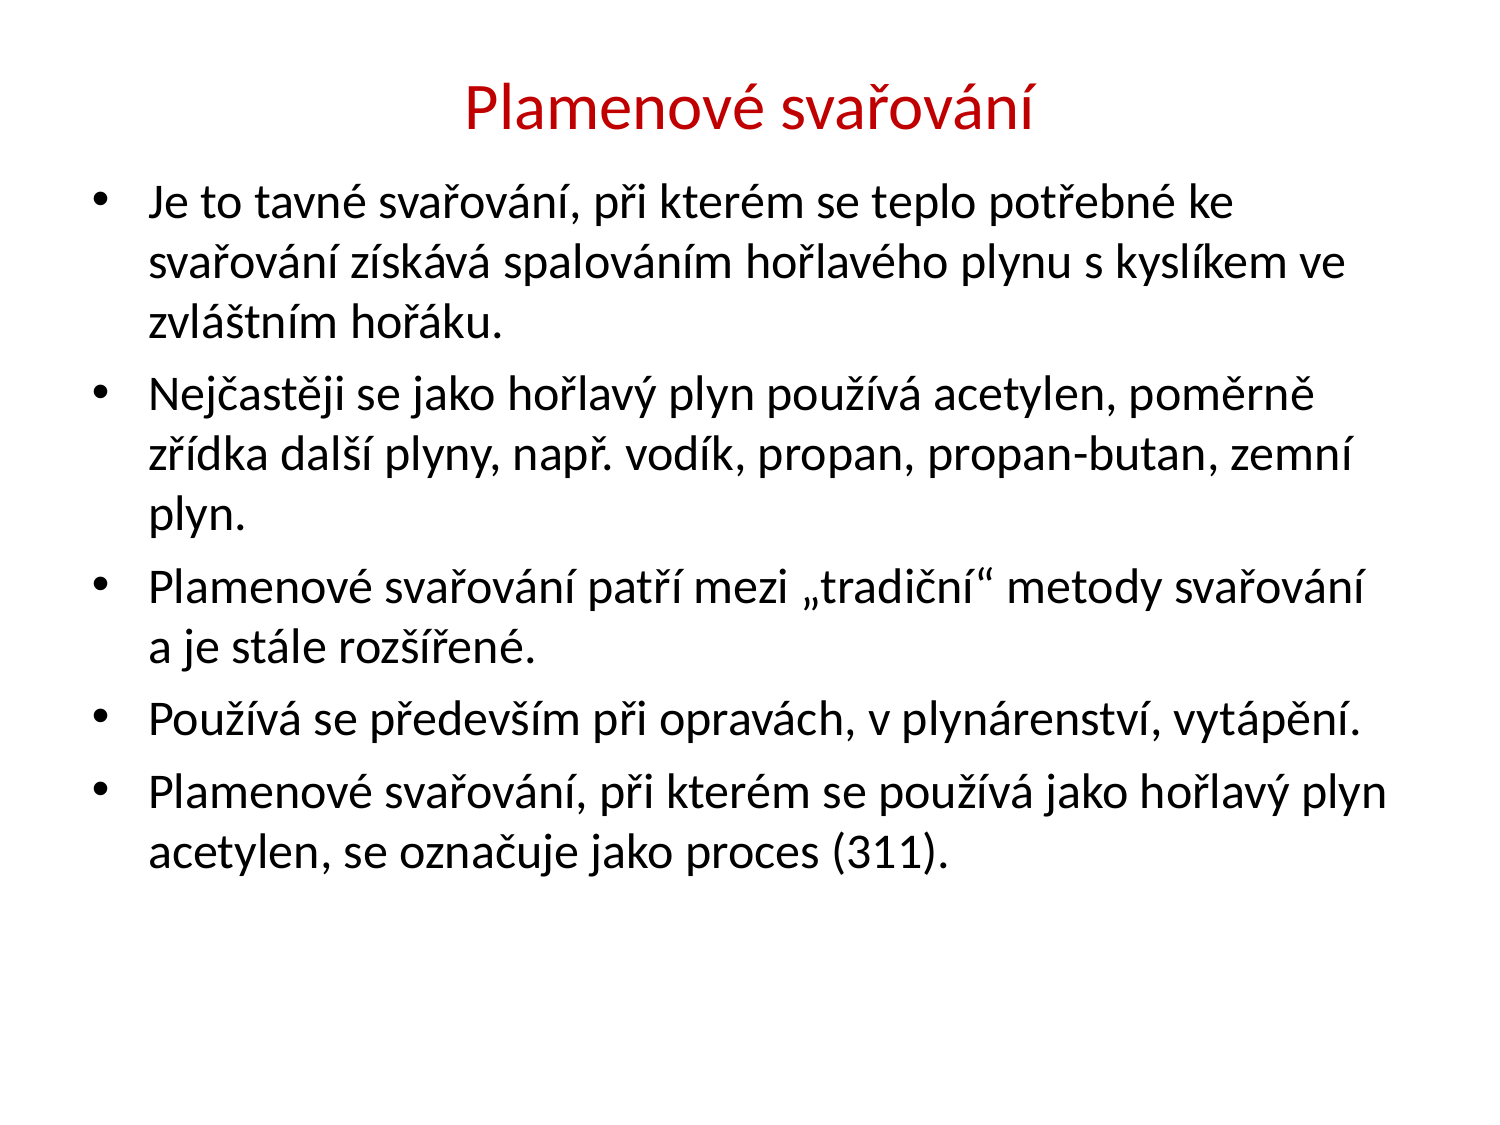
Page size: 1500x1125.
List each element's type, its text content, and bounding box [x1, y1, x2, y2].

list Je to tavné svařování, při kterém se teplo potřebné ke svařování získává spalováním hořlavého plynu s kyslíkem ve zvláštním hořáku. Nejčastěji se jako hořlavý plyn používá acetylen, poměrně zřídka další plyny, např. vodík, propan, propan-butan, zemní plyn. Plamenové svařování patří mezi „tradiční“ metody svařování a je stále rozšířené. Používá se především při opravách, v plynárenství, vytápění. Plamenové svařování, při kterém se používá jako hořlavý plyn acetylen, se označuje jako proces (311). [76, 160, 1427, 959]
title Plamenové svařování [75, 45, 1426, 161]
